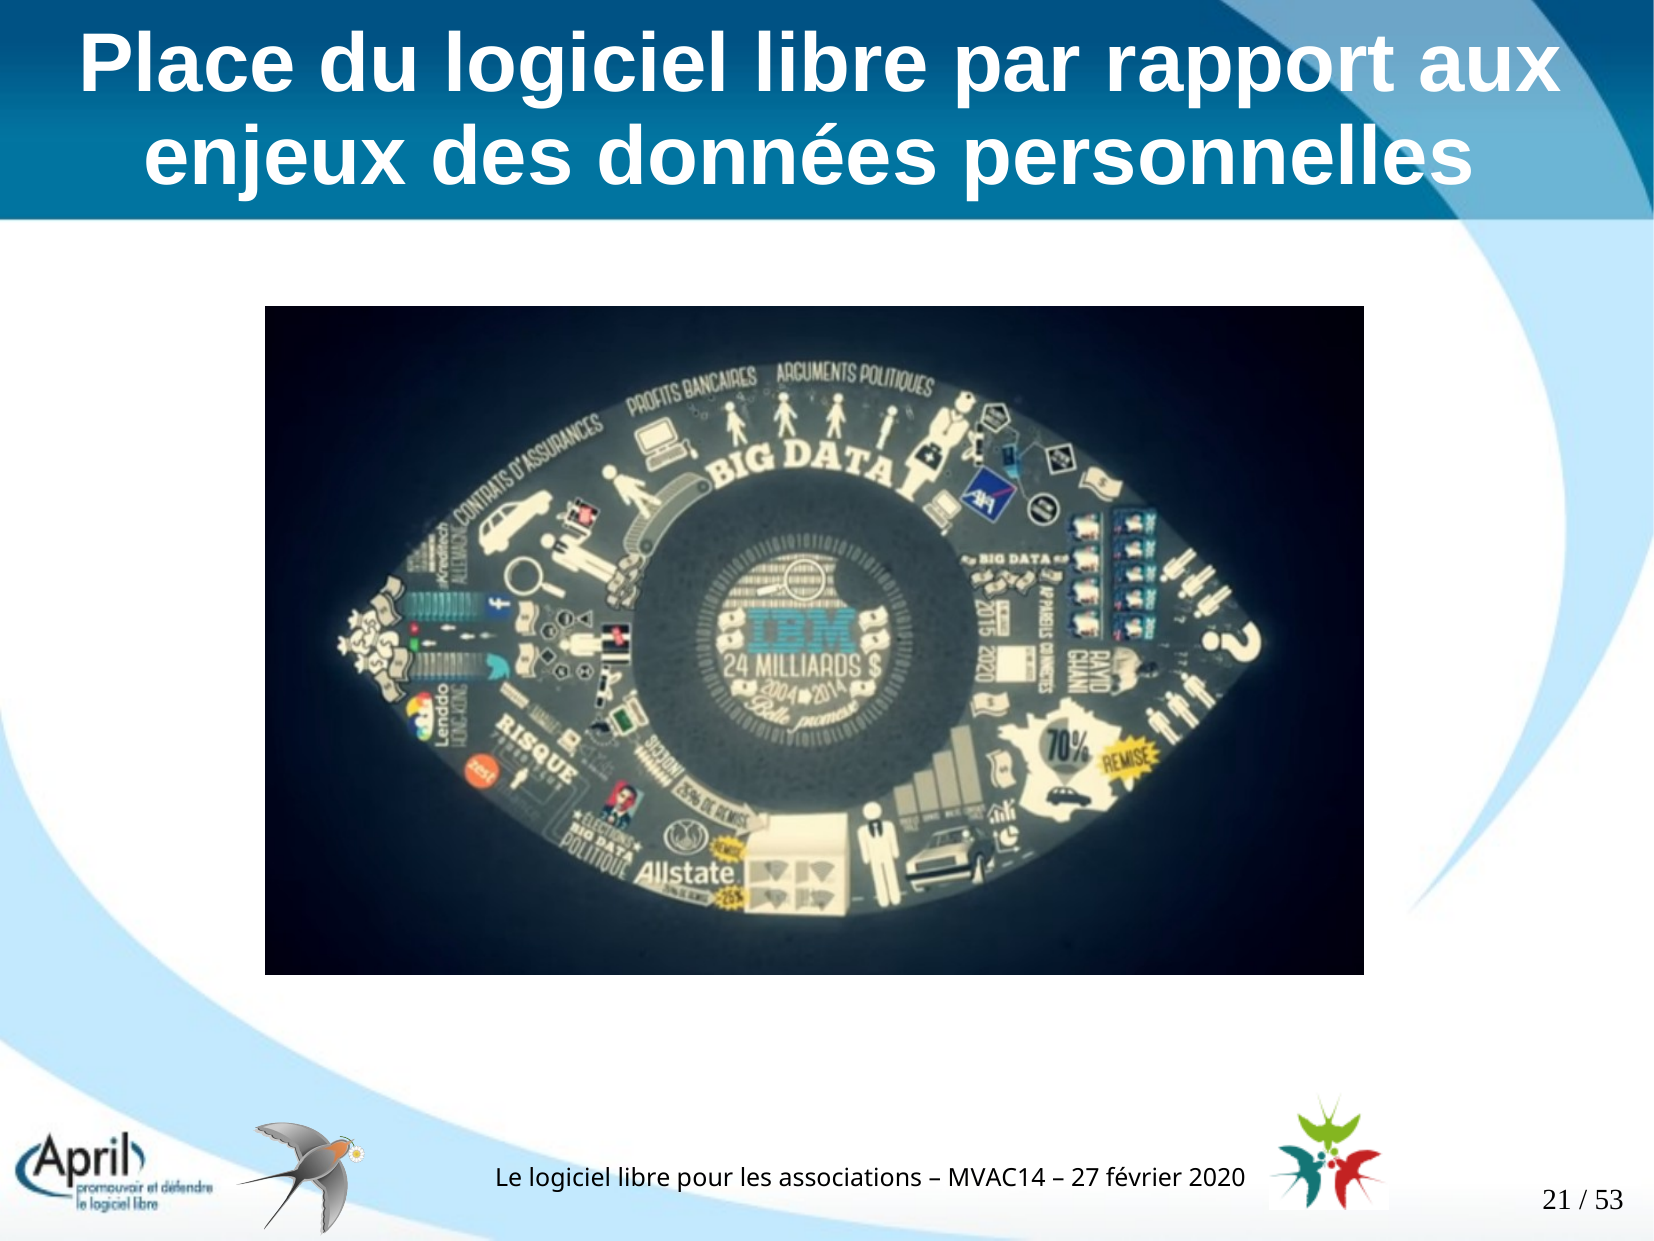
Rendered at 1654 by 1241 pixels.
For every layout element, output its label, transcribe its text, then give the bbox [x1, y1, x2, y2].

picture [0, 0, 1654, 1241]
title Place du logiciel libre par rapport aux enjeux des données personnelles [76, 5, 1565, 213]
